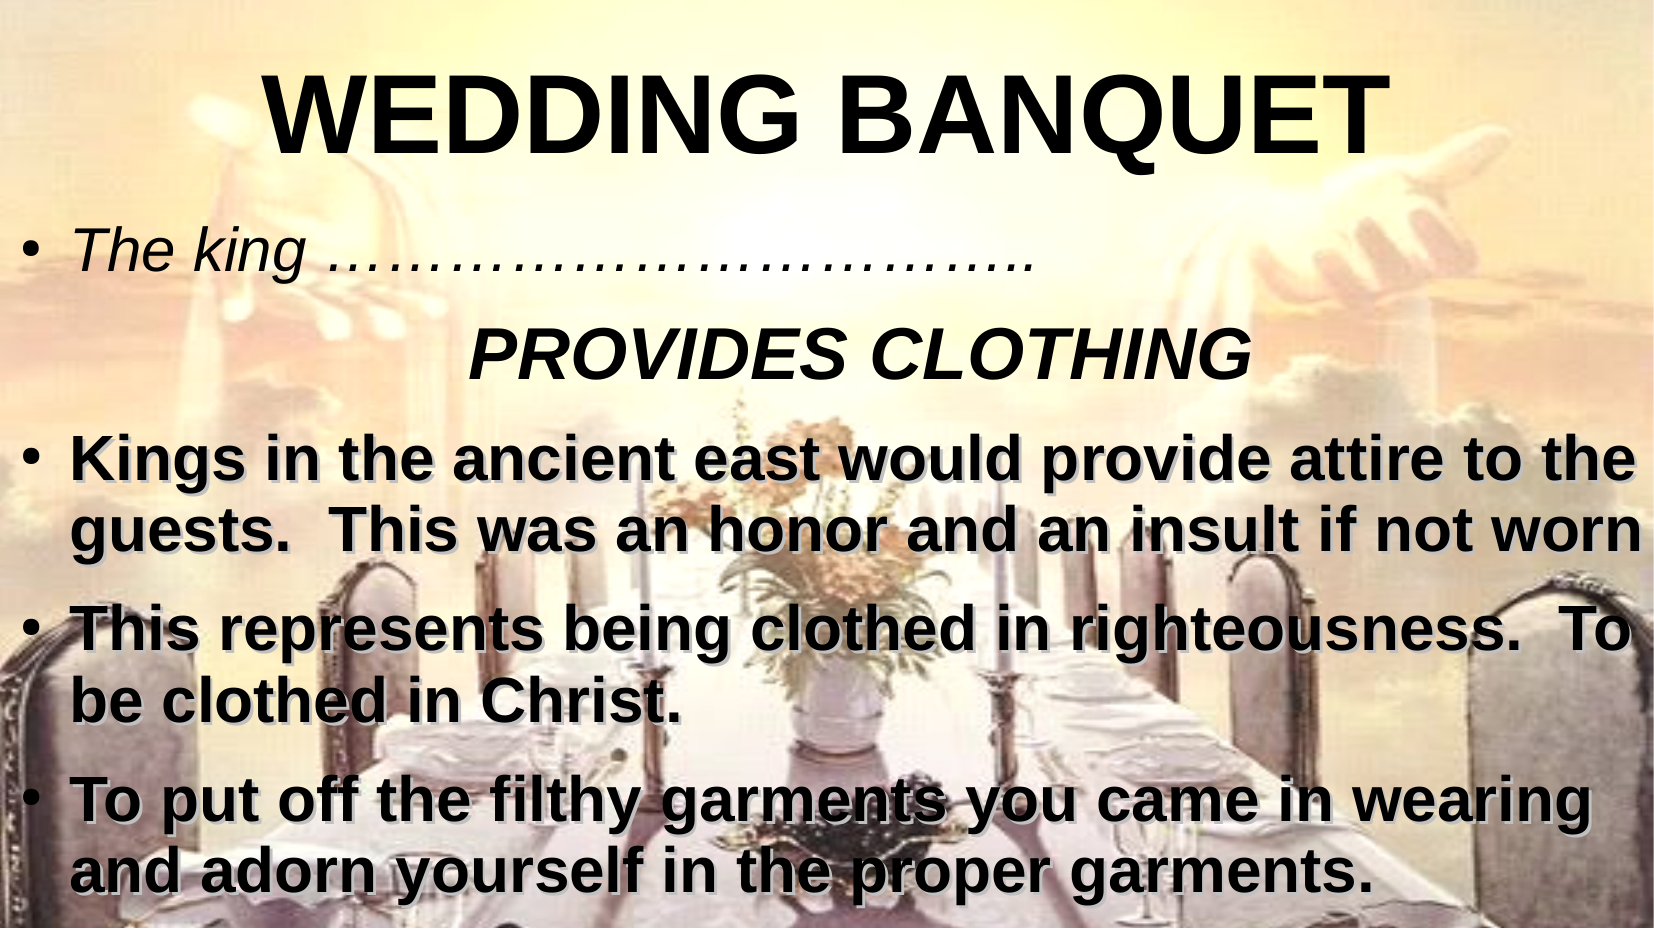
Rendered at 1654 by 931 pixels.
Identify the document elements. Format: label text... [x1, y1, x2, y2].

picture [0, 0, 1654, 928]
list The king …………………………….. PROVIDES CLOTHING Kings in the ancient east would provide attire to the guests. This was an honor and an insult if not worn This represents being clothed in righteousness. To be clothed in Christ. To put off the filthy garments you came in wearing and adorn yourself in the proper garments. [3, 215, 1654, 928]
title WEDDING BANQUET [82, 37, 1571, 193]
